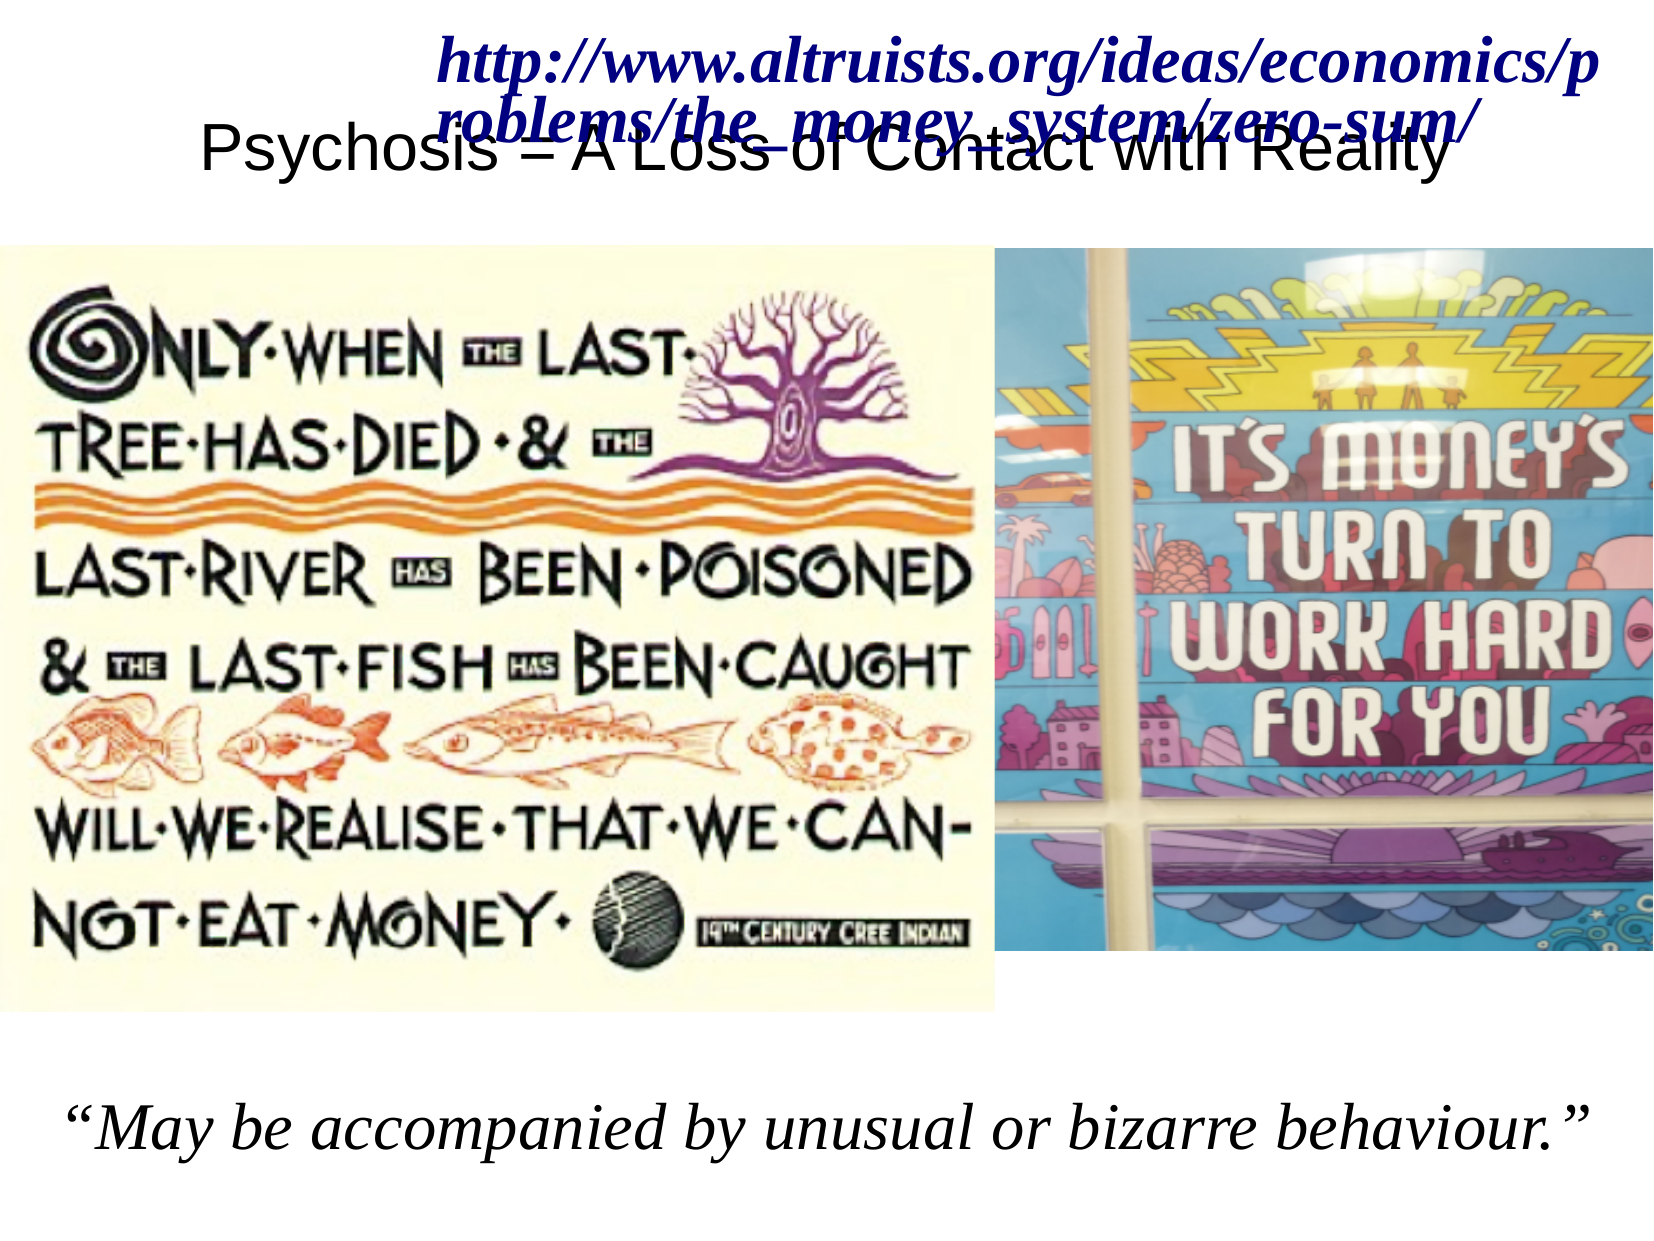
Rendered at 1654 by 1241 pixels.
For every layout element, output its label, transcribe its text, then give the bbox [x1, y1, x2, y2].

text_box “May be accompanied by unusual or bizarre behaviour.” [0, 1086, 1653, 1172]
picture [0, 245, 1653, 1012]
text_box Psychosis = A Loss of Contact with Reality [59, 53, 1595, 243]
text_box http://www.altruists.org/ideas/economics/problems/the_money_system/zero-sum/ [421, 15, 1622, 73]
